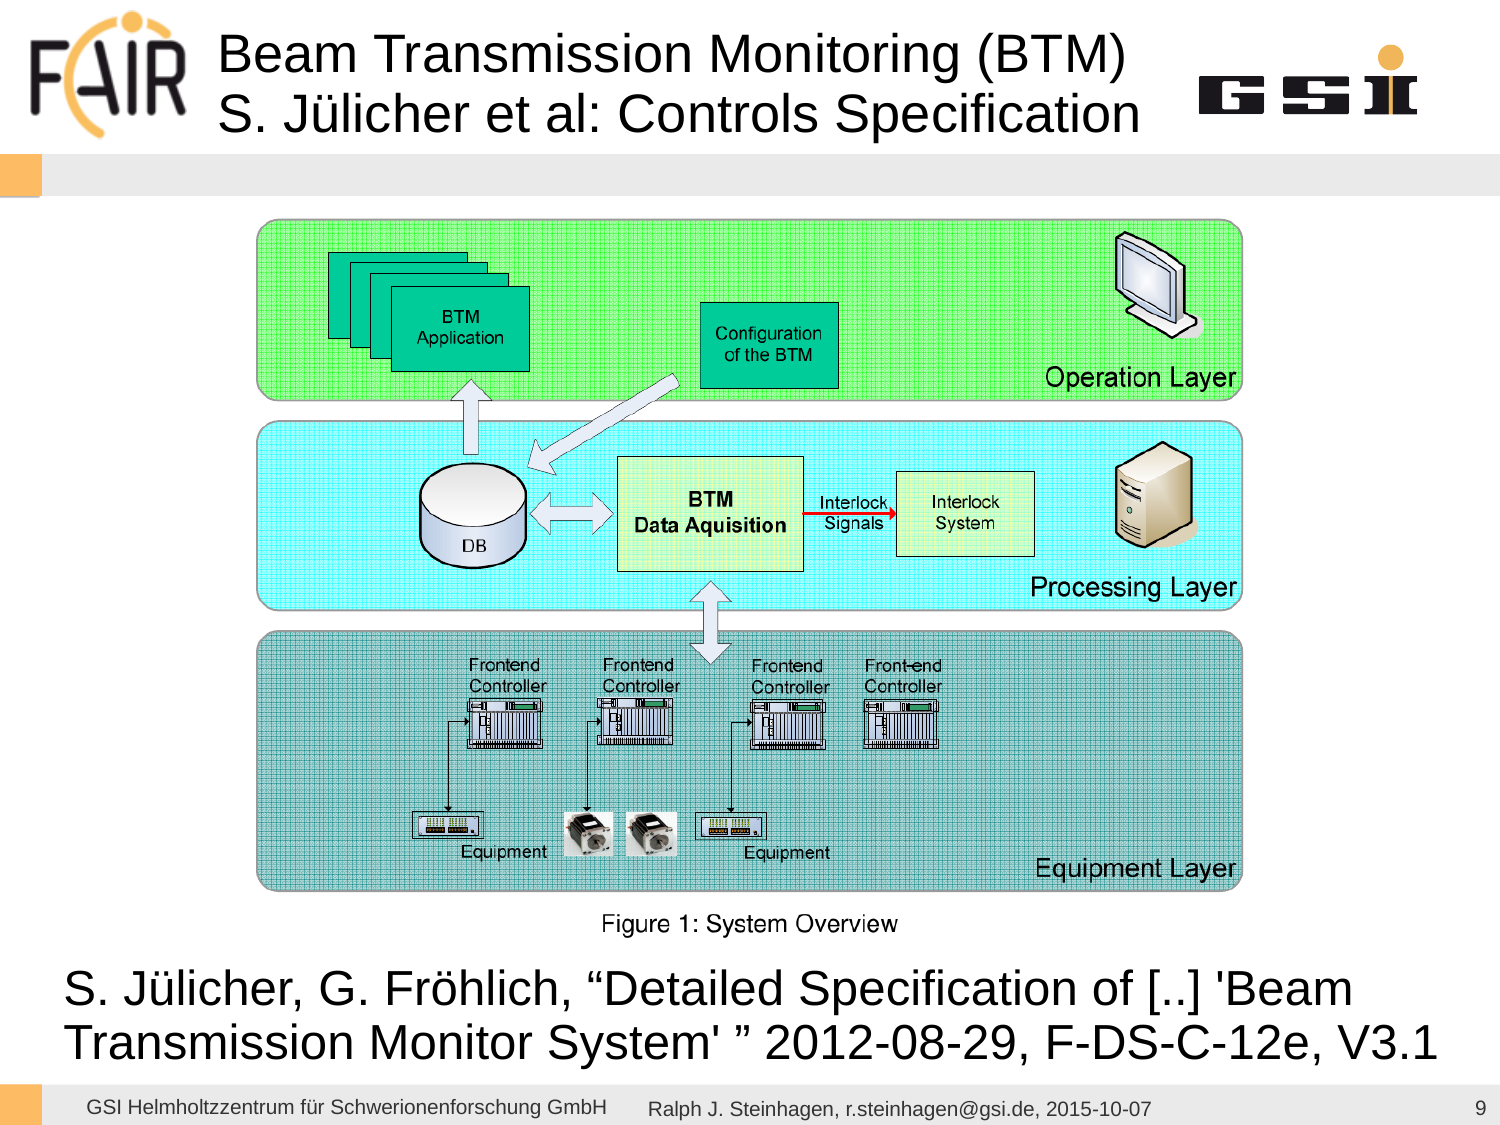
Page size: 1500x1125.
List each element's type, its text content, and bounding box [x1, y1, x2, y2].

picture [245, 214, 1254, 952]
text_box S. Jülicher, G. Fröhlich, “Detailed Specification of [..] 'Beam Transmission Monitor System' ” 2012-08-29, F-DS-C-12e, V3.1 [63, 960, 1457, 1074]
title Beam Transmission Monitoring (BTM) S. Jülicher et al: Controls Specification [217, 0, 1168, 205]
picture [30, 9, 187, 141]
picture [1197, 42, 1419, 117]
